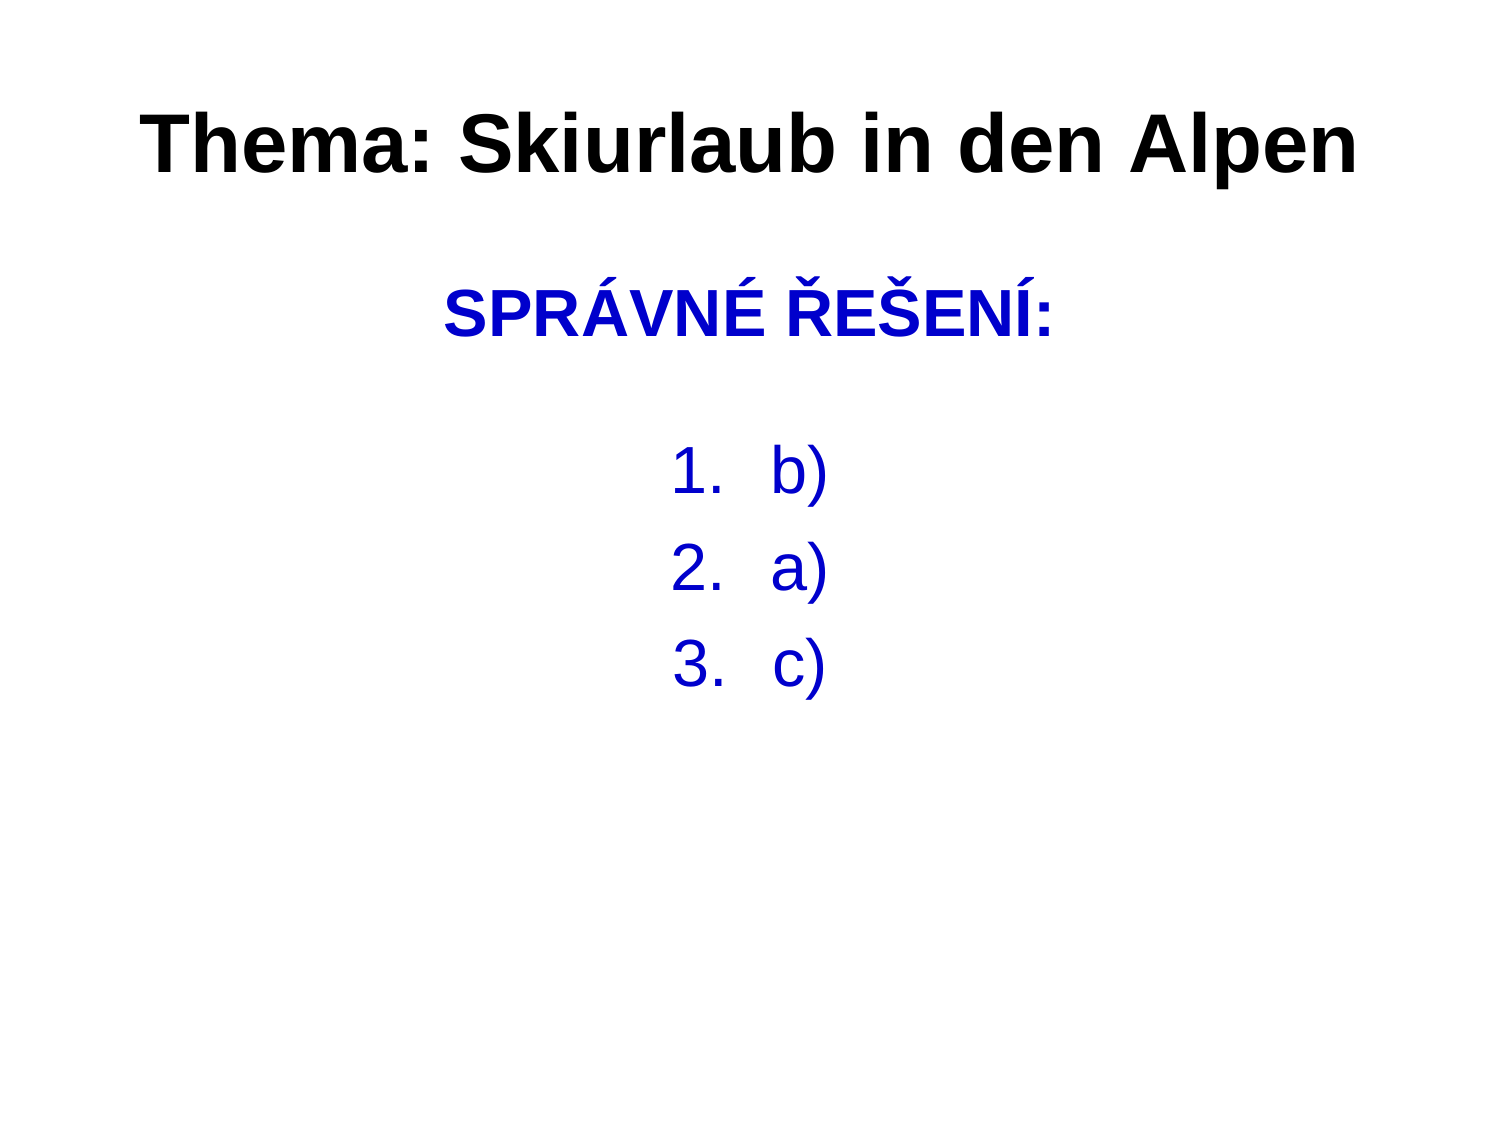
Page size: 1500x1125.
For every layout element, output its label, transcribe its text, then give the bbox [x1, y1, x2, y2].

list SPRÁVNÉ ŘEŠENÍ: b) a) c) [75, 262, 1426, 1006]
title Thema: Skiurlaub in den Alpen [75, 45, 1426, 233]
